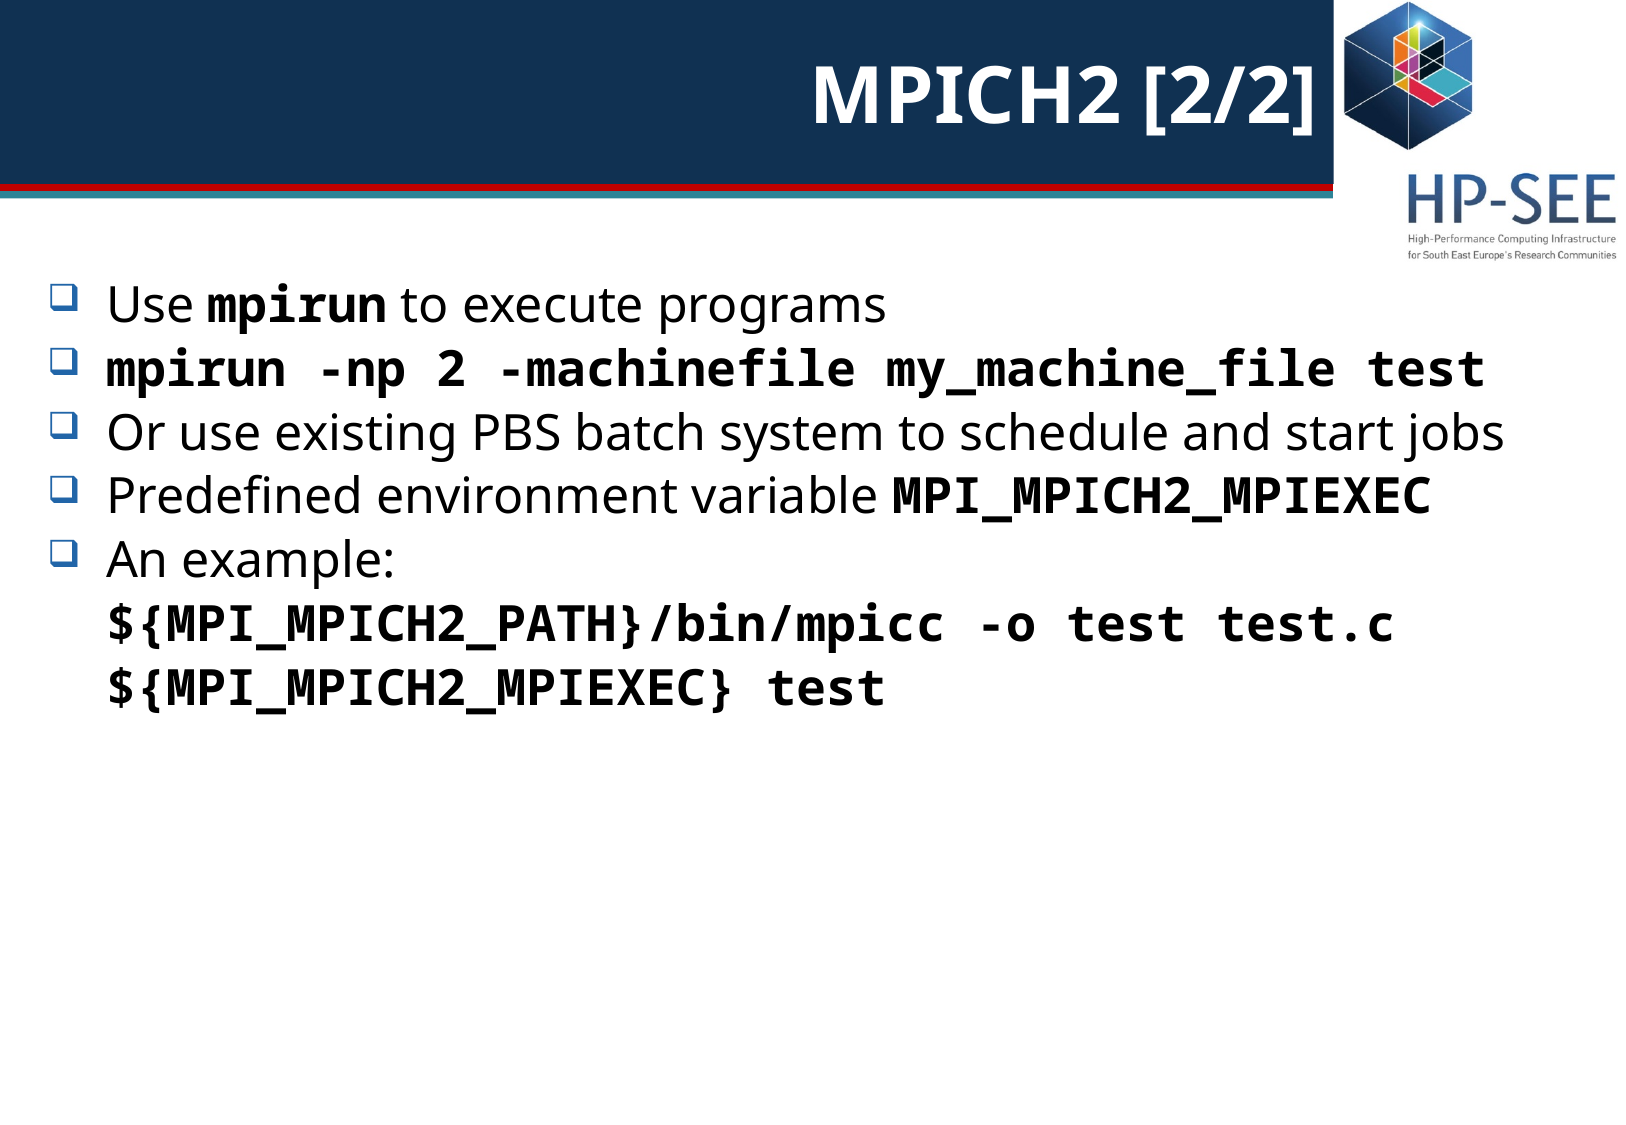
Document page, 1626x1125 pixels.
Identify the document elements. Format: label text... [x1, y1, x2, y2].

title MPICH2 [2/2] [0, 0, 1334, 184]
list Use mpirun to execute programs mpirun -np 2 -machinefile my_machine_file test Or use existing PBS batch system to schedule and start jobs Predefined environment variable MPI_MPICH2_MPIEXEC An example: ${MPI_MPICH2_PATH}/bin/mpicc -o test test.c ${MPI_MPICH2_MPIEXEC} test [31, 271, 1593, 1079]
picture [1333, 0, 1625, 263]
